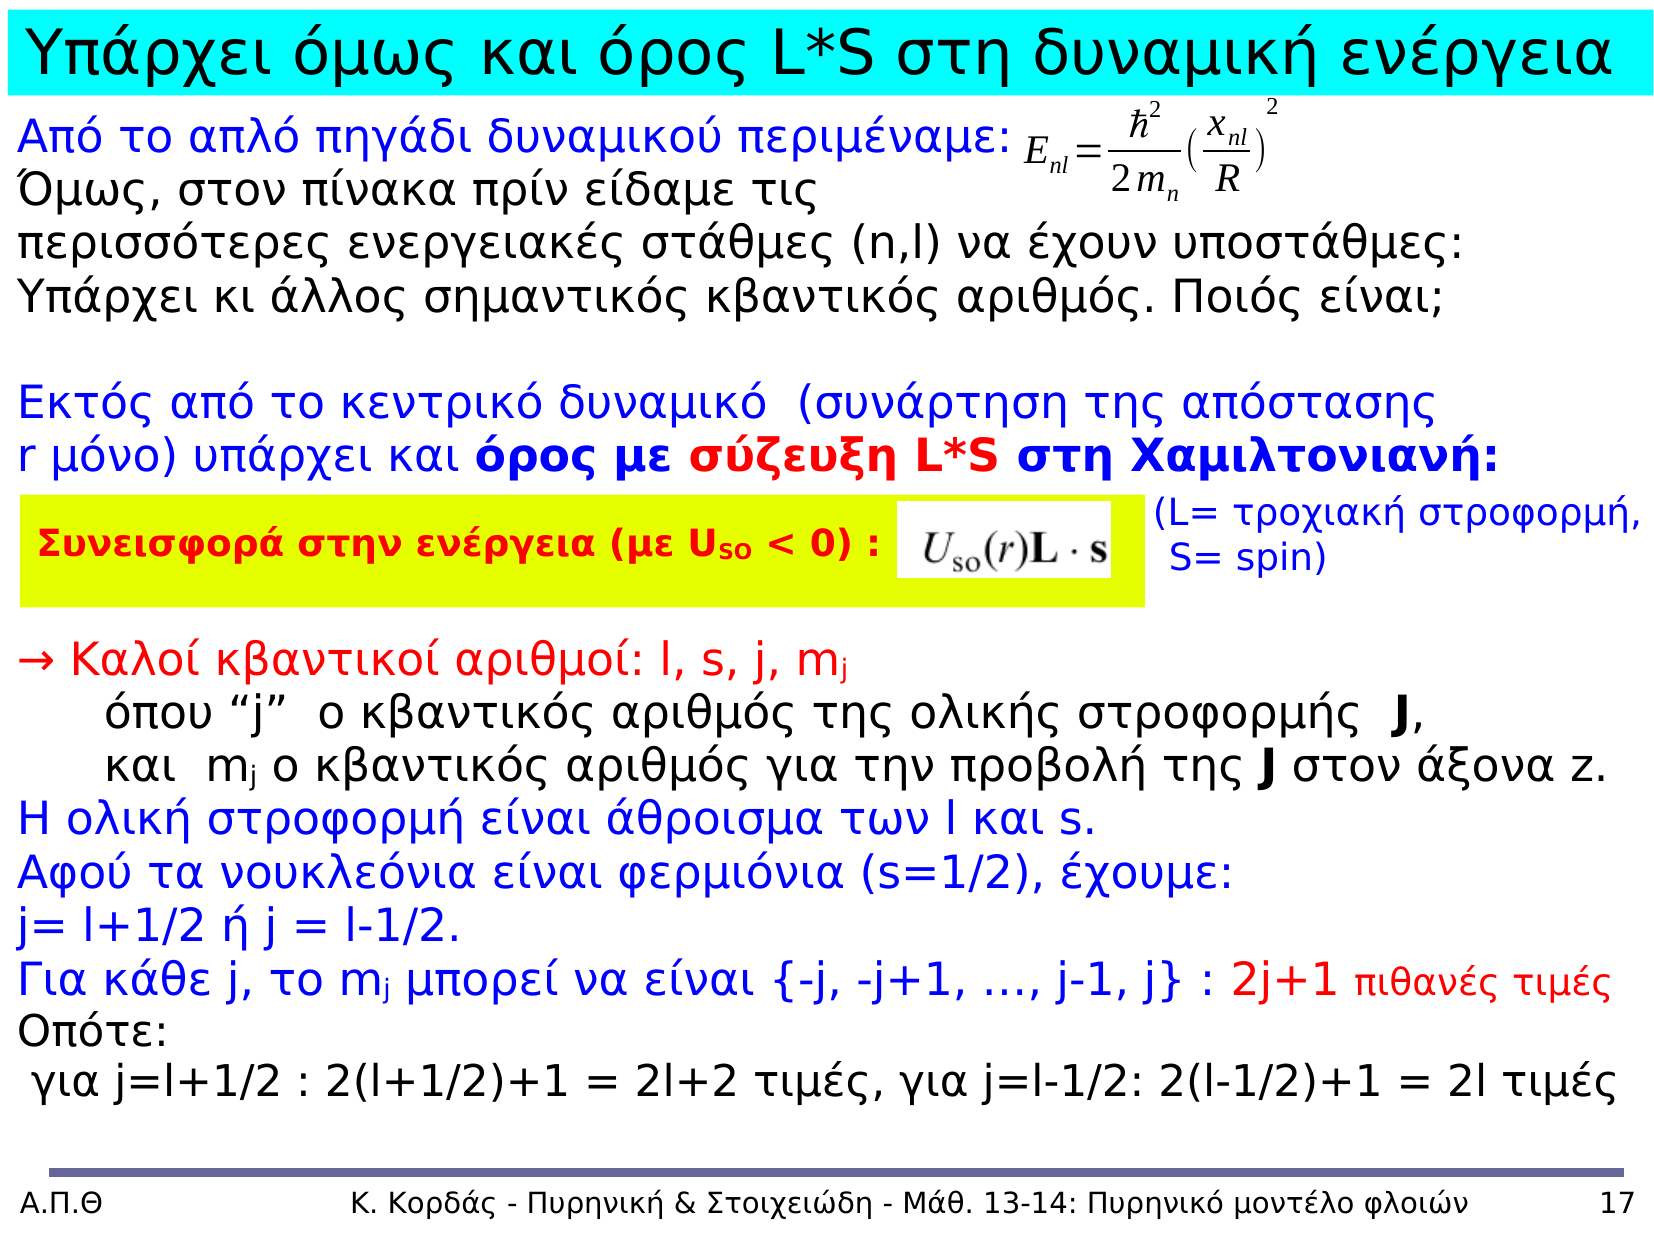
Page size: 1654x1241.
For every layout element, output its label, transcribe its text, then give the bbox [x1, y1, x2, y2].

picture [897, 501, 1111, 578]
text_box Συνεισφορά στην ενέργεια (με USO < 0) : [21, 514, 911, 586]
text_box Από το απλό πηγάδι δυναμικού περιμέναμε: Όμως, στον πίνακα πρίν είδαμε τις περισσότερες ενεργειακές στάθμες (n,l) να έχουν υποστάθμες: Υπάρχει κι άλλος σημαντικός κβαντικός αριθμός. Ποιός είναι; Εκτός από το κεντρικό δυναμικό (συνάρτηση της απόστασης r μόνο) υπάρχει και όρος με σύζευξη L*S στη Χαμιλτονιανή: (L= τροχιακή στροφορμή, S= spin) → Καλοί κβαντικοί αριθμοί: l, s, j, mj όπου “j” o κβαντικός αριθμός της ολικής στροφορμής J, και mj o κβαντικός αριθμός για την προβολή της J στον άξονα z. H ολική στροφορμή είναι άθροισμα των l και s. Αφού τα νουκλεόνια είναι φερμιόνια (s=1/2), έχουμε: j= l+1/2 ή j = l-1/2. Για κάθε j, τo mj μπορεί να είναι {-j, -j+1, …, j-1, j} : 2j+1 πιθανές τιμές Οπότε: για j=l+1/2 : 2(l+1/2)+1 = 2l+2 τιμές, για j=l-1/2: 2(l-1/2)+1 = 2l τιμές [2, 102, 1654, 1215]
chart [1011, 91, 1289, 208]
text_box [19, 494, 1145, 608]
title Υπάρχει όμως και όρος L*S στη δυναμική ενέργεια [7, 9, 1654, 96]
